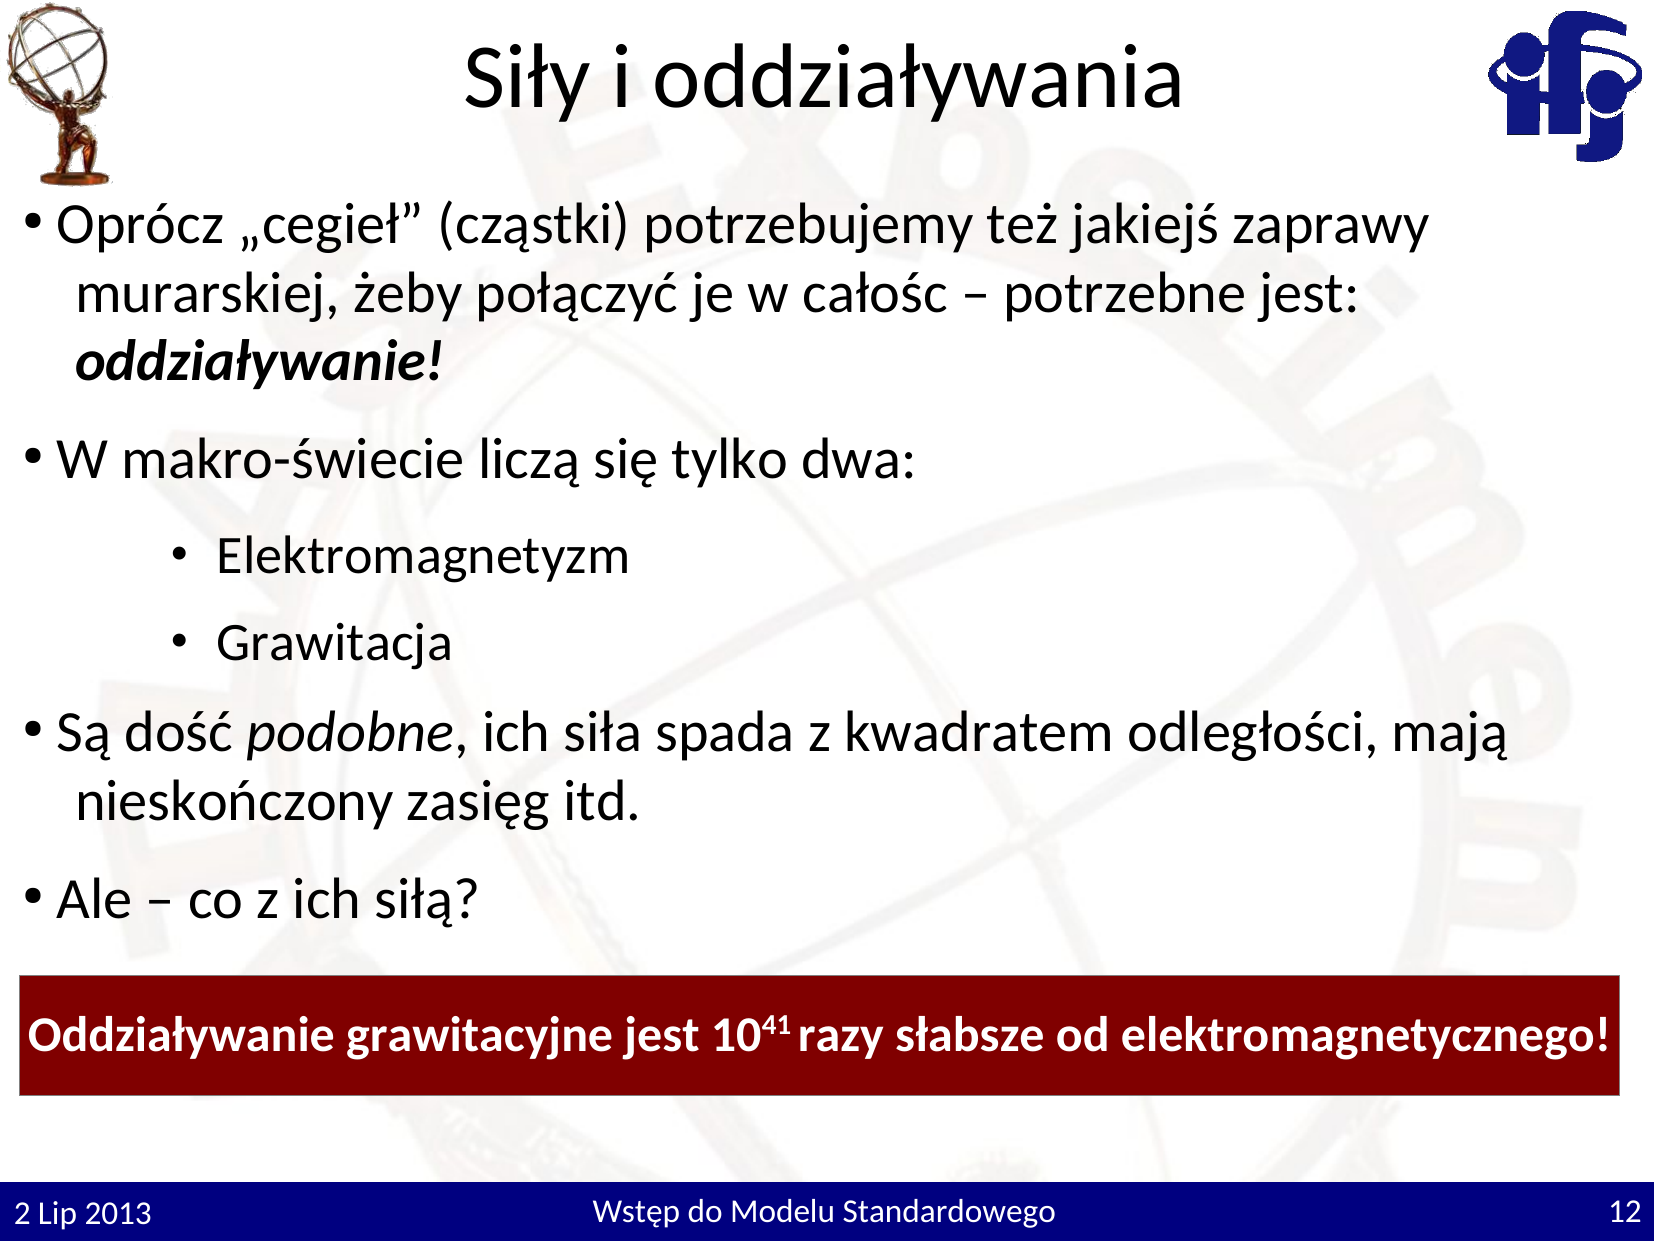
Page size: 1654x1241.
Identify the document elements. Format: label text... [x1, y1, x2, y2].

list Oprócz „cegieł” (cząstki) potrzebujemy też jakiejś zaprawy murarskiej, żeby połączyć je w całośc – potrzebne jest: oddziaływanie! W makro-świecie liczą się tylko dwa: Elektromagnetyzm Grawitacja Są dość podobne, ich siła spada z kwadratem odległości, mają nieskończony zasięg itd. Ale – co z ich siłą? [19, 187, 1636, 1171]
title Siły i oddziaływania [75, 0, 1575, 150]
picture [0, 0, 1654, 1182]
text_box Oddziaływanie grawitacyjne jest 1041 razy słabsze od elektromagnetycznego! [19, 975, 1620, 1096]
